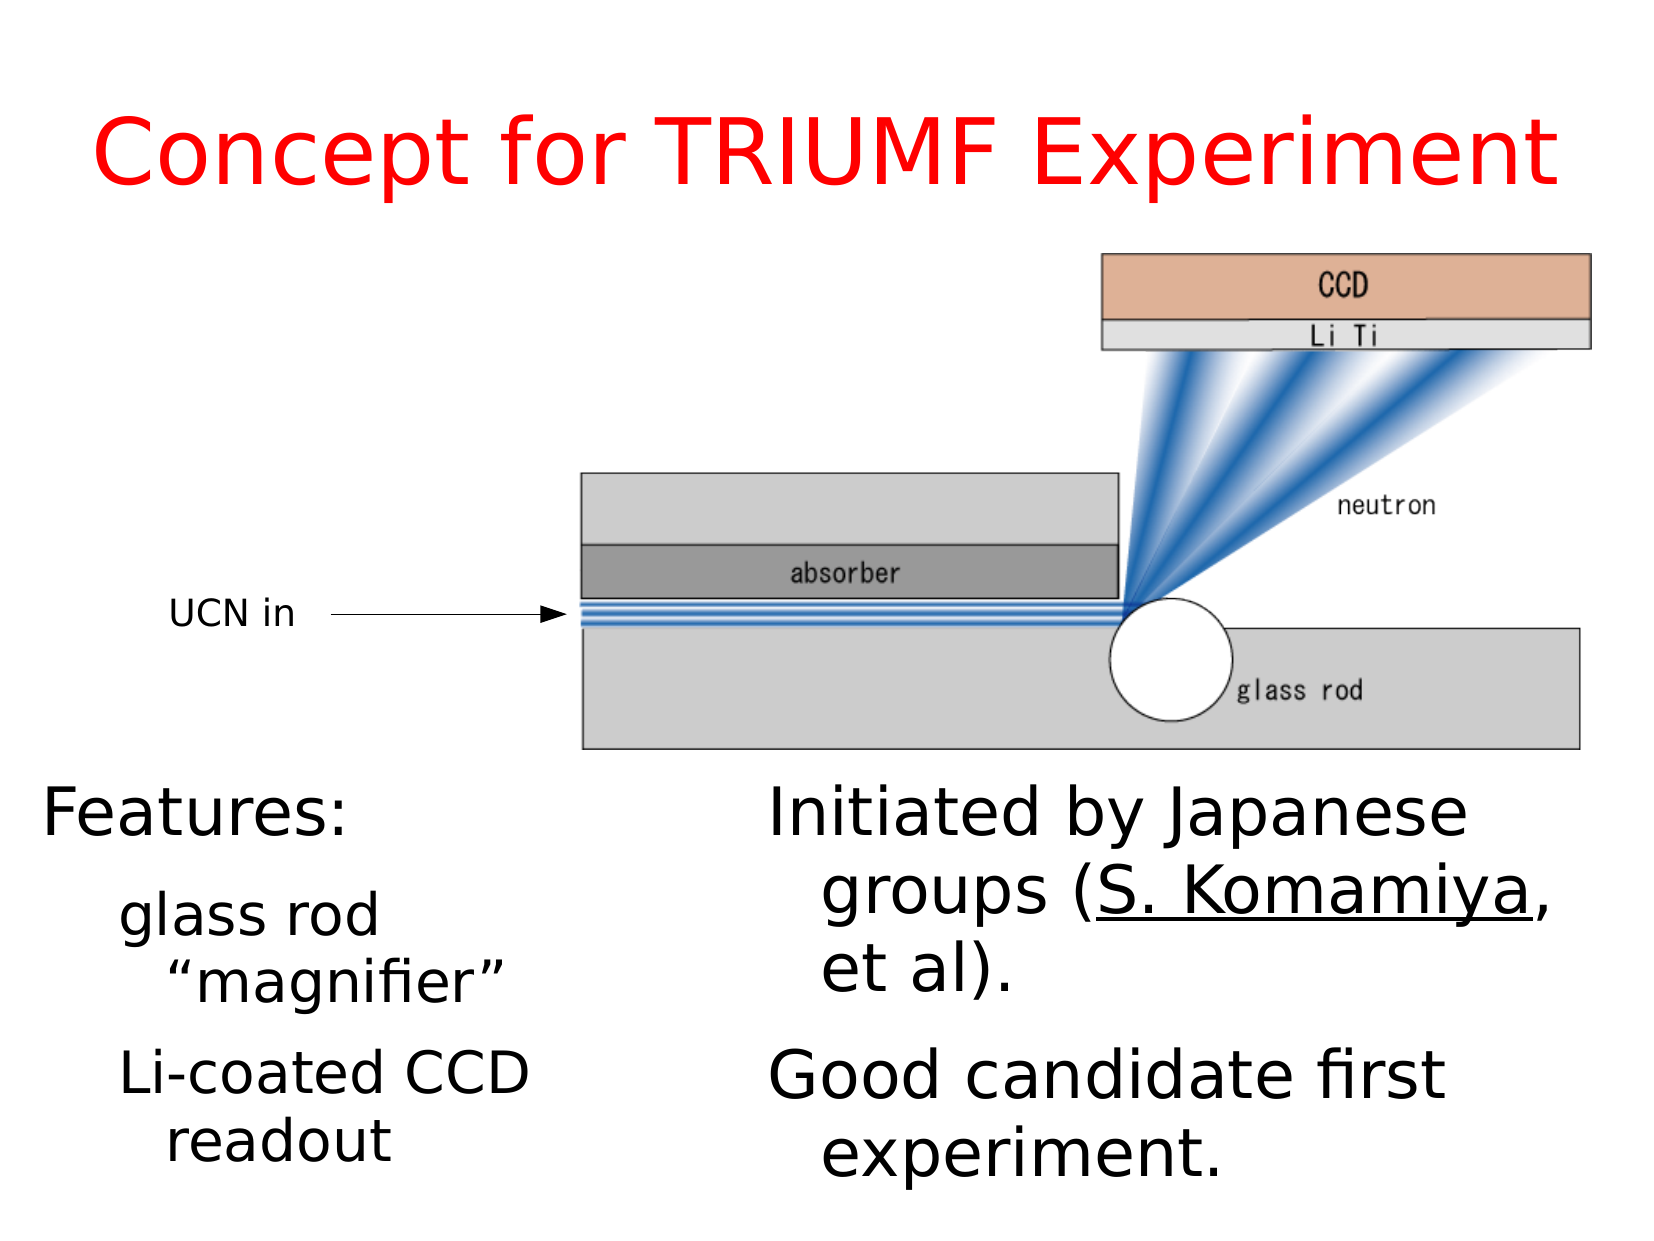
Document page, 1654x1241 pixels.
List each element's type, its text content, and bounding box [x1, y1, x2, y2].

list Features: glass rod “magnifier” Li-coated CCD readout [23, 773, 709, 1176]
list Initiated by Japanese groups (S. Komamiya, et al). Good candidate first experiment. [750, 773, 1642, 1241]
picture [578, 253, 1592, 750]
title Concept for TRIUMF Experiment [82, 56, 1571, 250]
text_box UCN in [153, 584, 312, 643]
